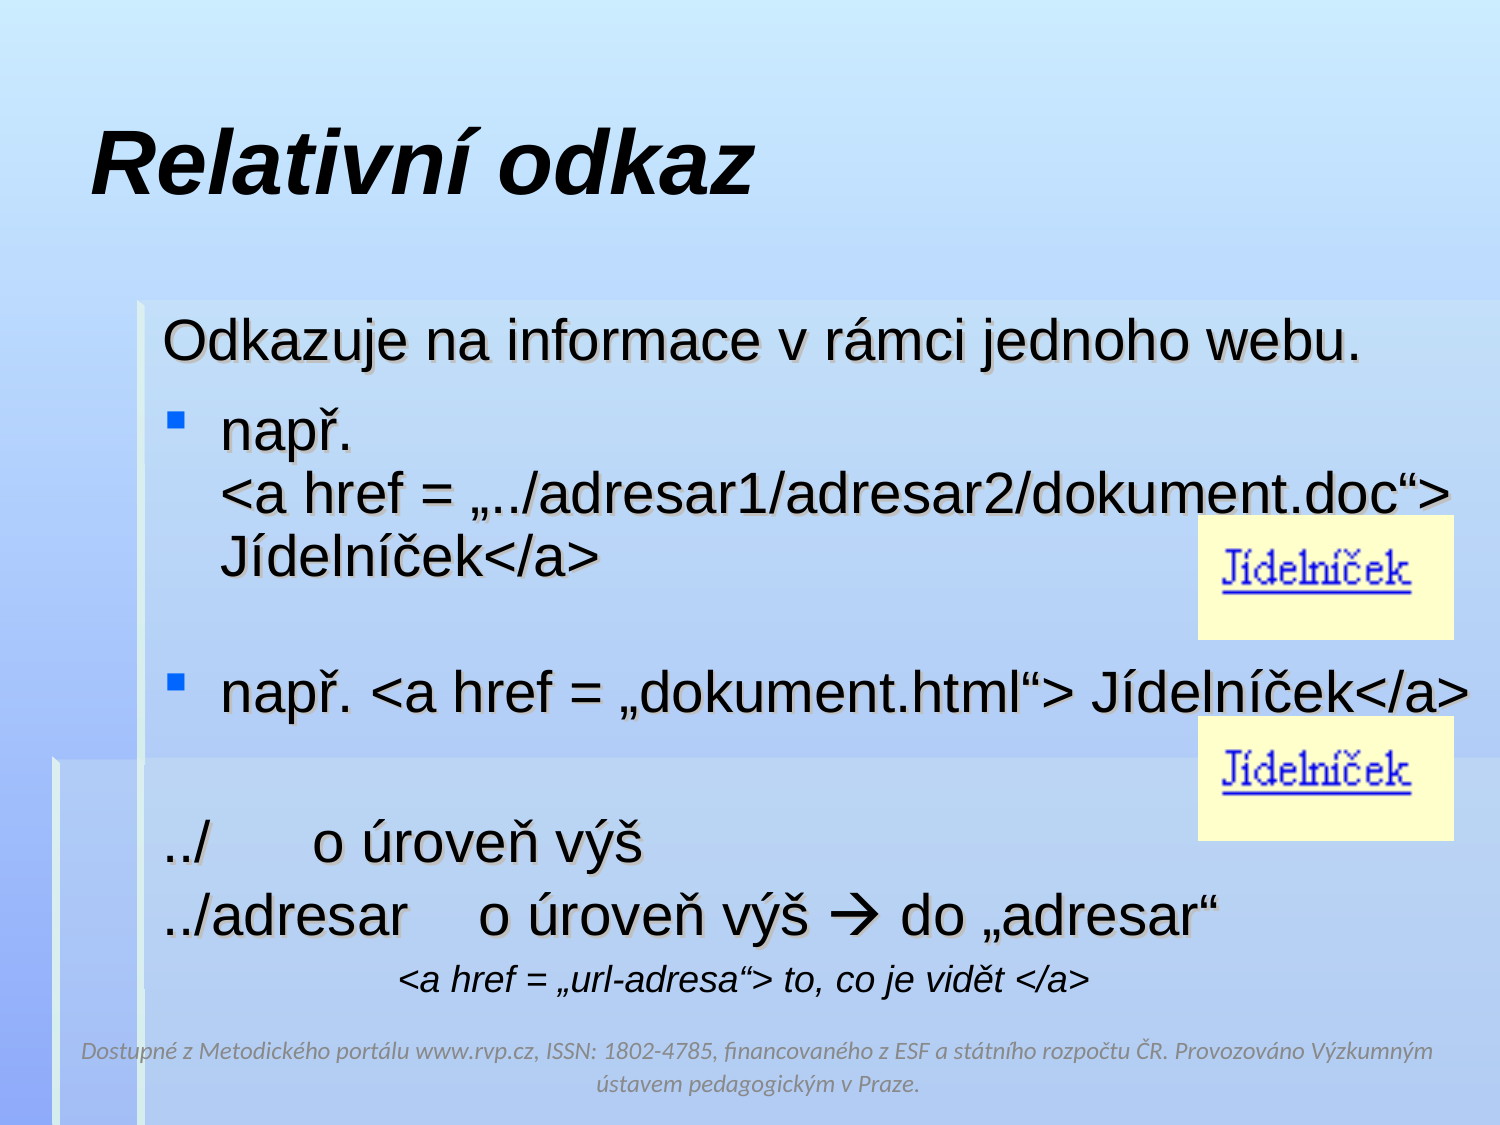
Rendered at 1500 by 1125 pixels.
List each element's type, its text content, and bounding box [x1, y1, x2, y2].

text_box Dostupné z Metodického portálu www.rvp.cz, ISSN: 1802-4785, financovaného z ESF a státního rozpočtu ČR. Provozováno Výzkumným ústavem pedagogickým v Praze. [64, 1023, 1453, 1095]
text_box <a href = „url-adresa“> to, co je vidět </a> [64, 947, 1424, 1009]
picture [1198, 716, 1454, 841]
title Relativní odkaz [75, 40, 1451, 276]
list Odkazuje na informace v rámci jednoho webu. např. <a href = „../adresar1/adresar2/dokument.doc“> Jídelníček</a> např. <a href = „dokument.html“> Jídelníček</a> ../ o úroveň výš ../adresar o úroveň výš  do „adresar“ [147, 302, 1500, 1046]
picture [1198, 515, 1454, 640]
